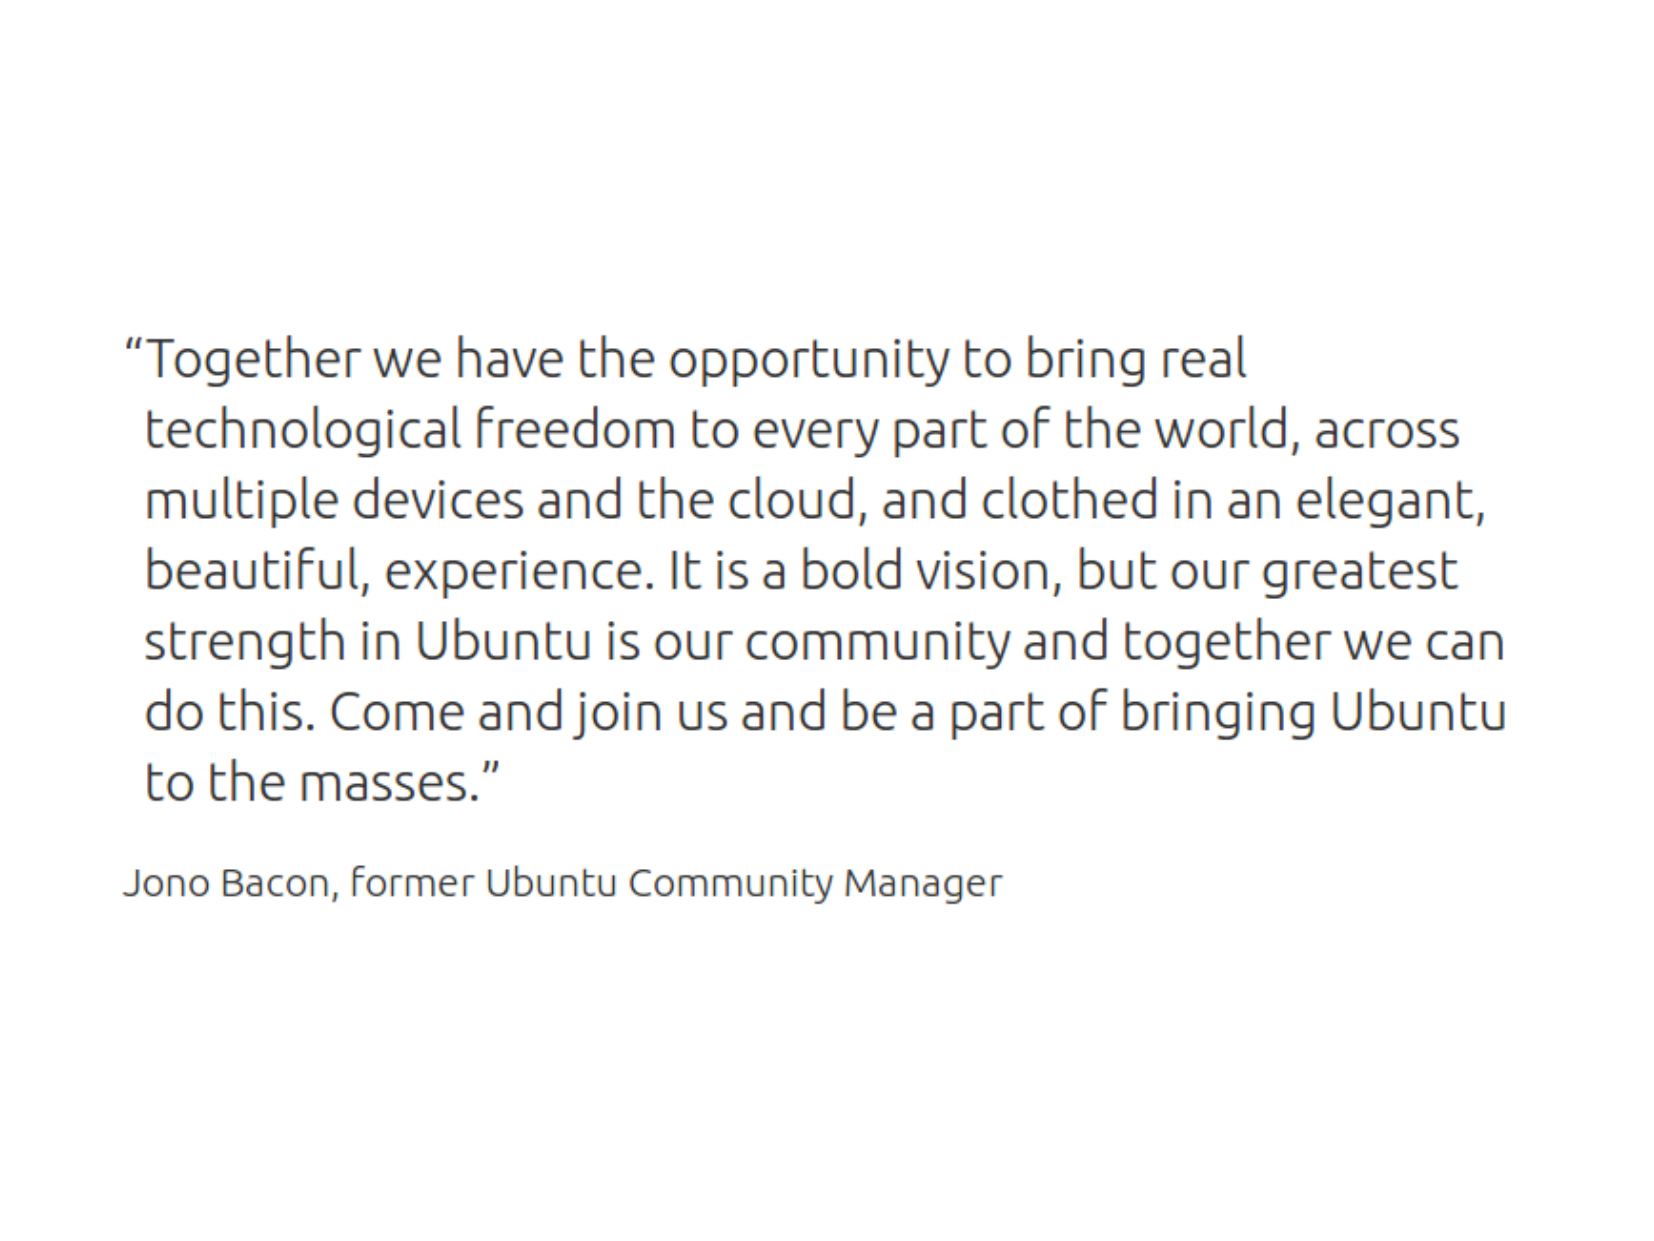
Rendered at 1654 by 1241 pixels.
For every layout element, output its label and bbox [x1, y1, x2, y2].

picture [85, 309, 1568, 931]
